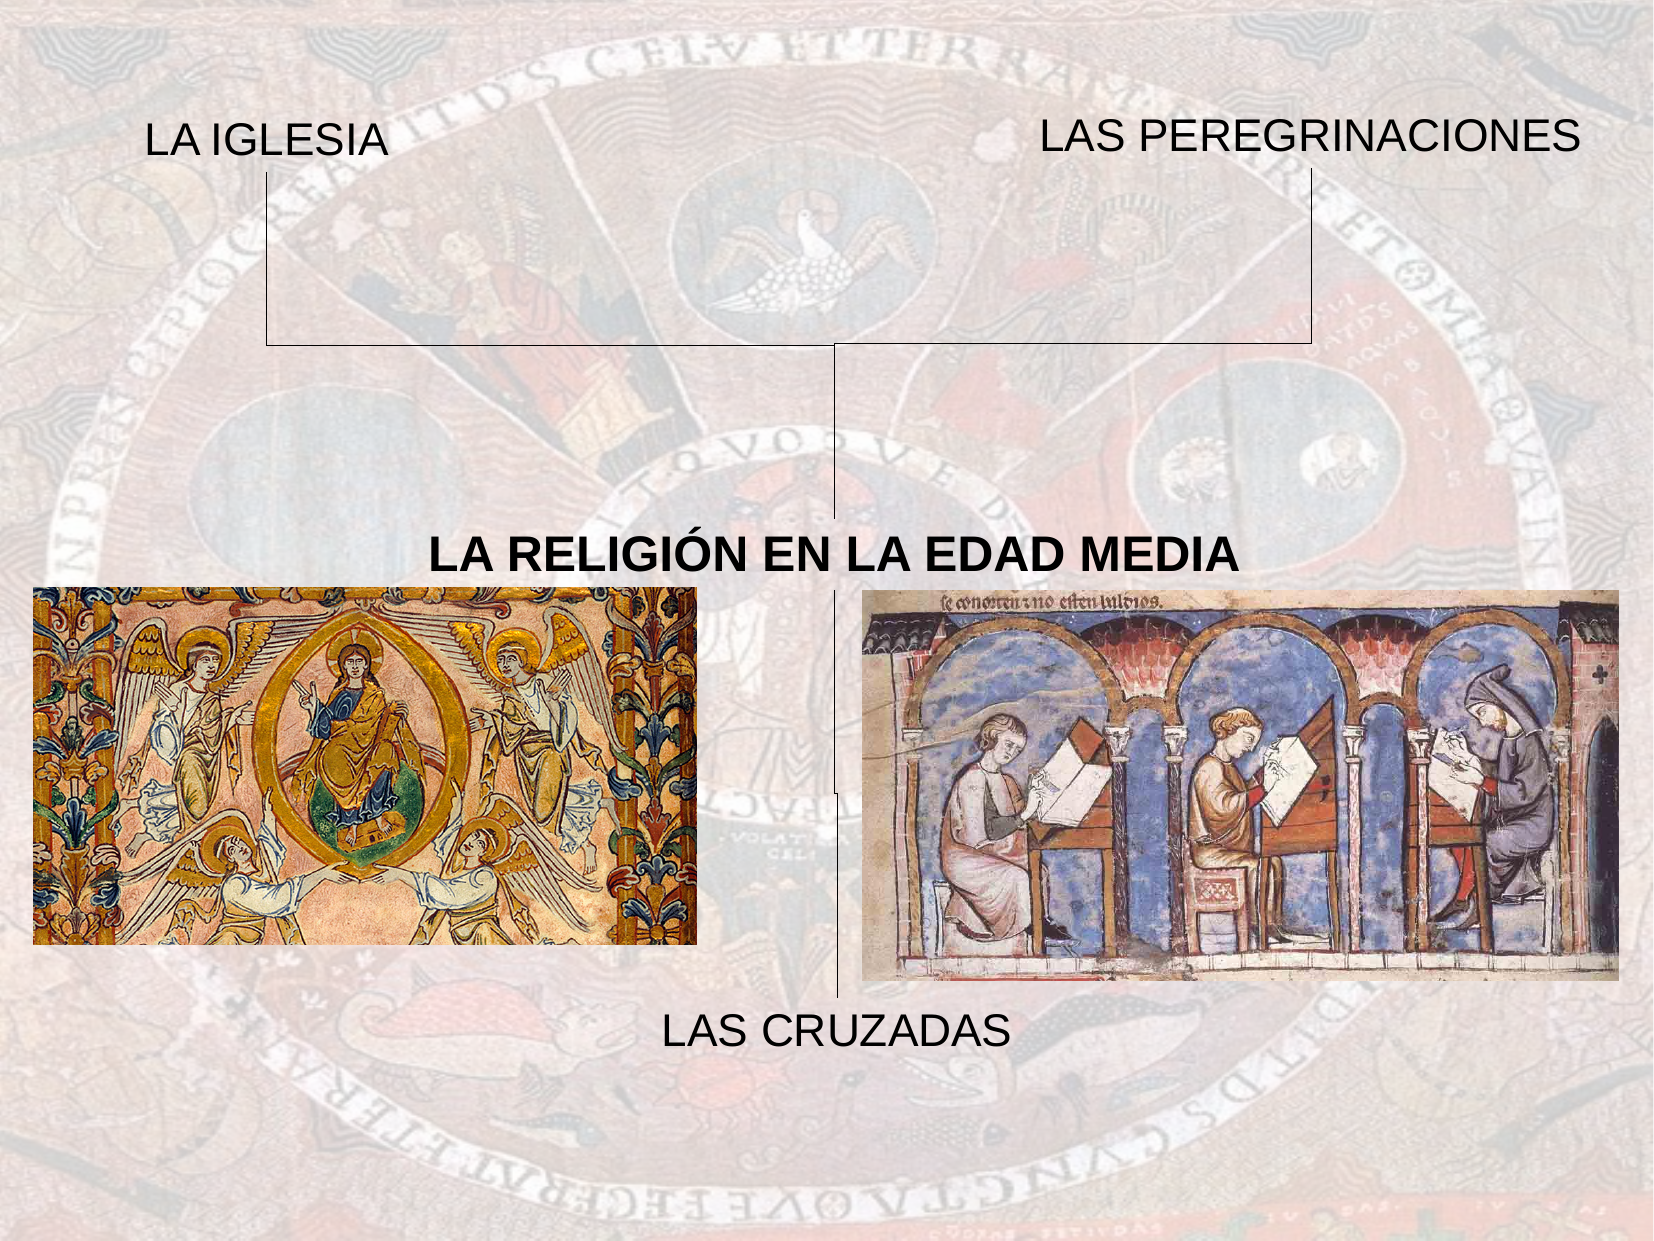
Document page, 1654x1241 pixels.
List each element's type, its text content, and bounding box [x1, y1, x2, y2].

text_box LAS PEREGRINACIONES [1024, 102, 1598, 169]
text_box LA RELIGIÓN EN LA EDAD MEDIA [413, 518, 1256, 591]
picture [0, 0, 1654, 1241]
text_box LAS CRUZADAS [647, 997, 1028, 1063]
text_box LA IGLESIA [129, 106, 404, 173]
